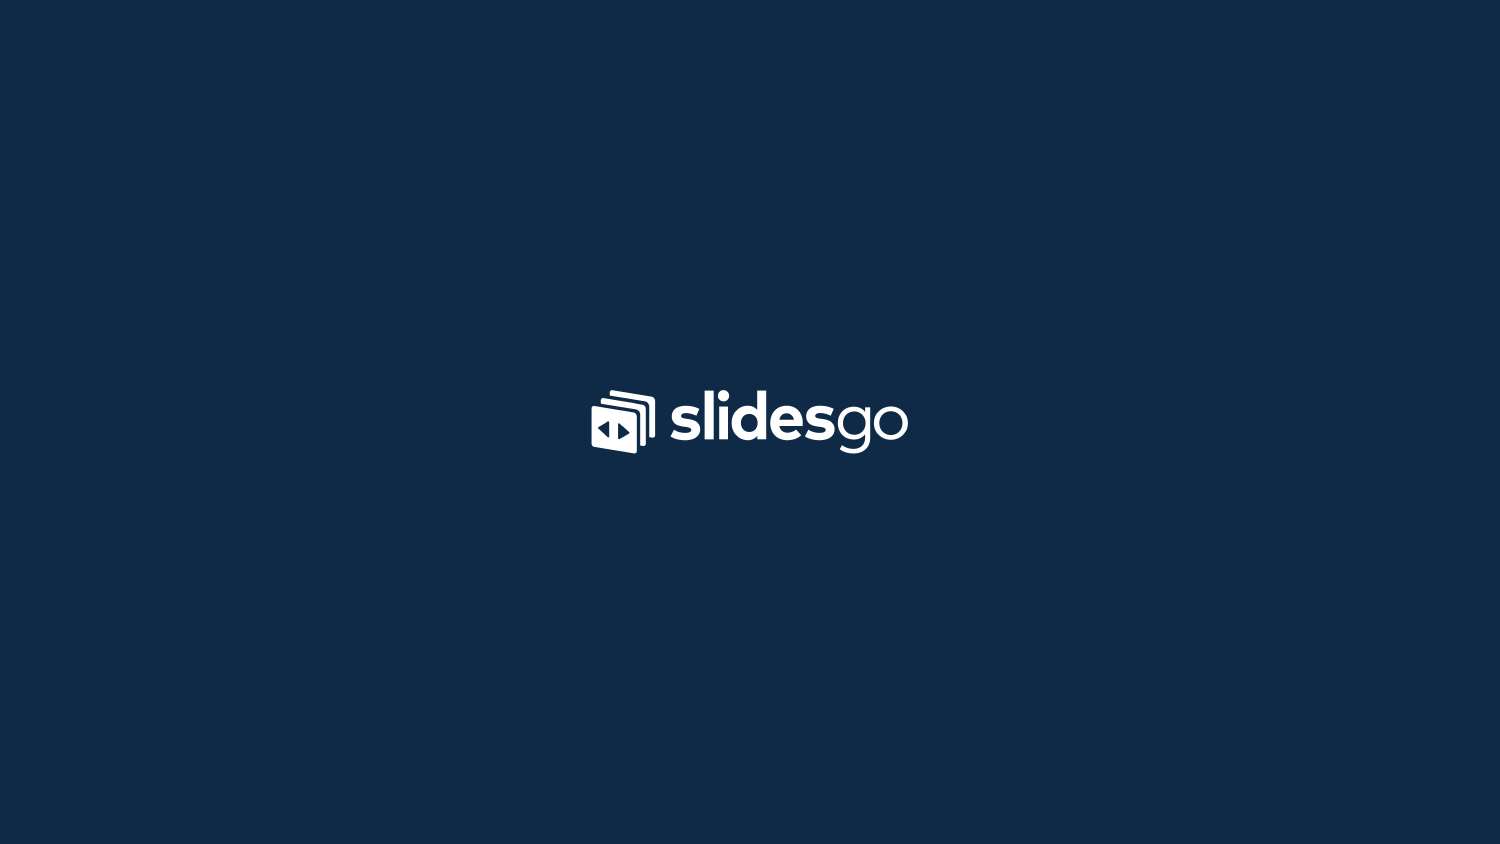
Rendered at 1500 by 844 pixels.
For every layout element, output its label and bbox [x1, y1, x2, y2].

picture [566, 348, 934, 496]
